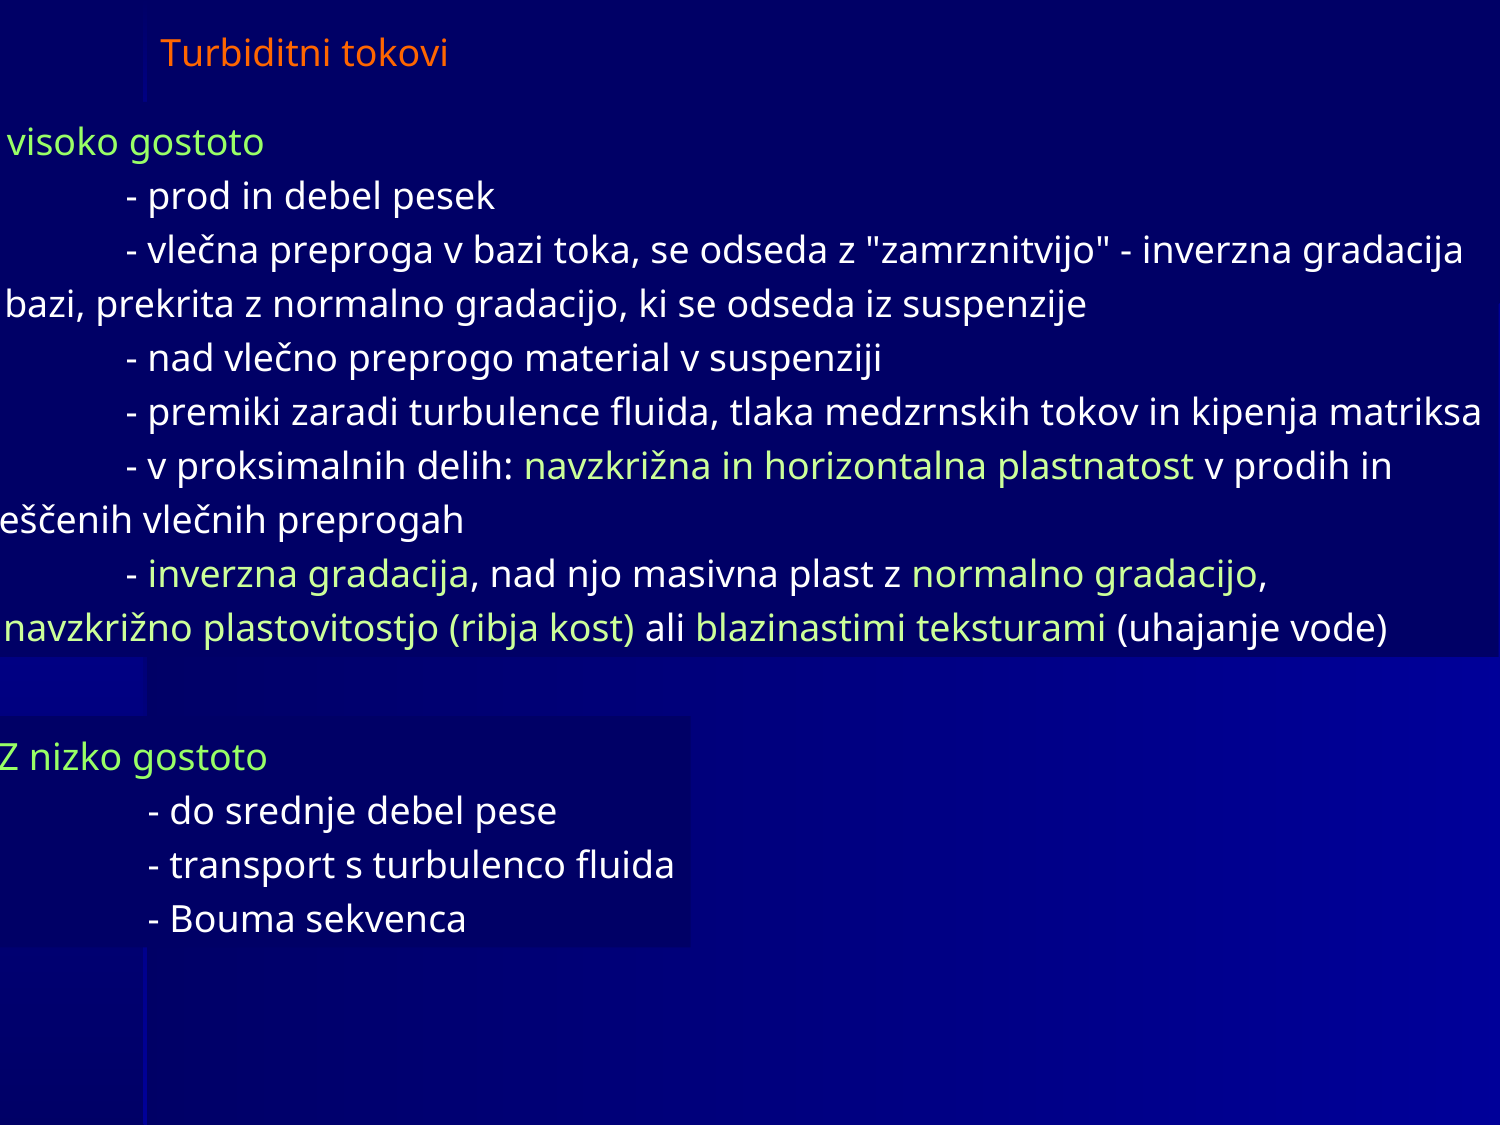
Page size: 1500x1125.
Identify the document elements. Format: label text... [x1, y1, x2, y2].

text_box Z visoko gostoto - prod in debel pesek - vlečna preproga v bazi toka, se odseda z "zamrznitvijo" - inverzna gradacija v bazi, prekrita z normalno gradacijo, ki se odseda iz suspenzije - nad vlečno preprogo material v suspenziji - premiki zaradi turbulence fluida, tlaka medzrnskih tokov in kipenja matriksa - v proksimalnih delih: navzkrižna in horizontalna plastnatost v prodih in peščenih vlečnih preprogah - inverzna gradacija, nad njo masivna plast z normalno gradacijo, z navzkrižno plastovitostjo (ribja kost) ali blazinastimi teksturami (uhajanje vode) [0, 101, 1499, 657]
text_box Turbiditni tokovi [145, 21, 465, 83]
text_box Z nizko gostoto - do srednje debel pese - transport s turbulenco fluida - Bouma sekvenca [0, 716, 691, 948]
